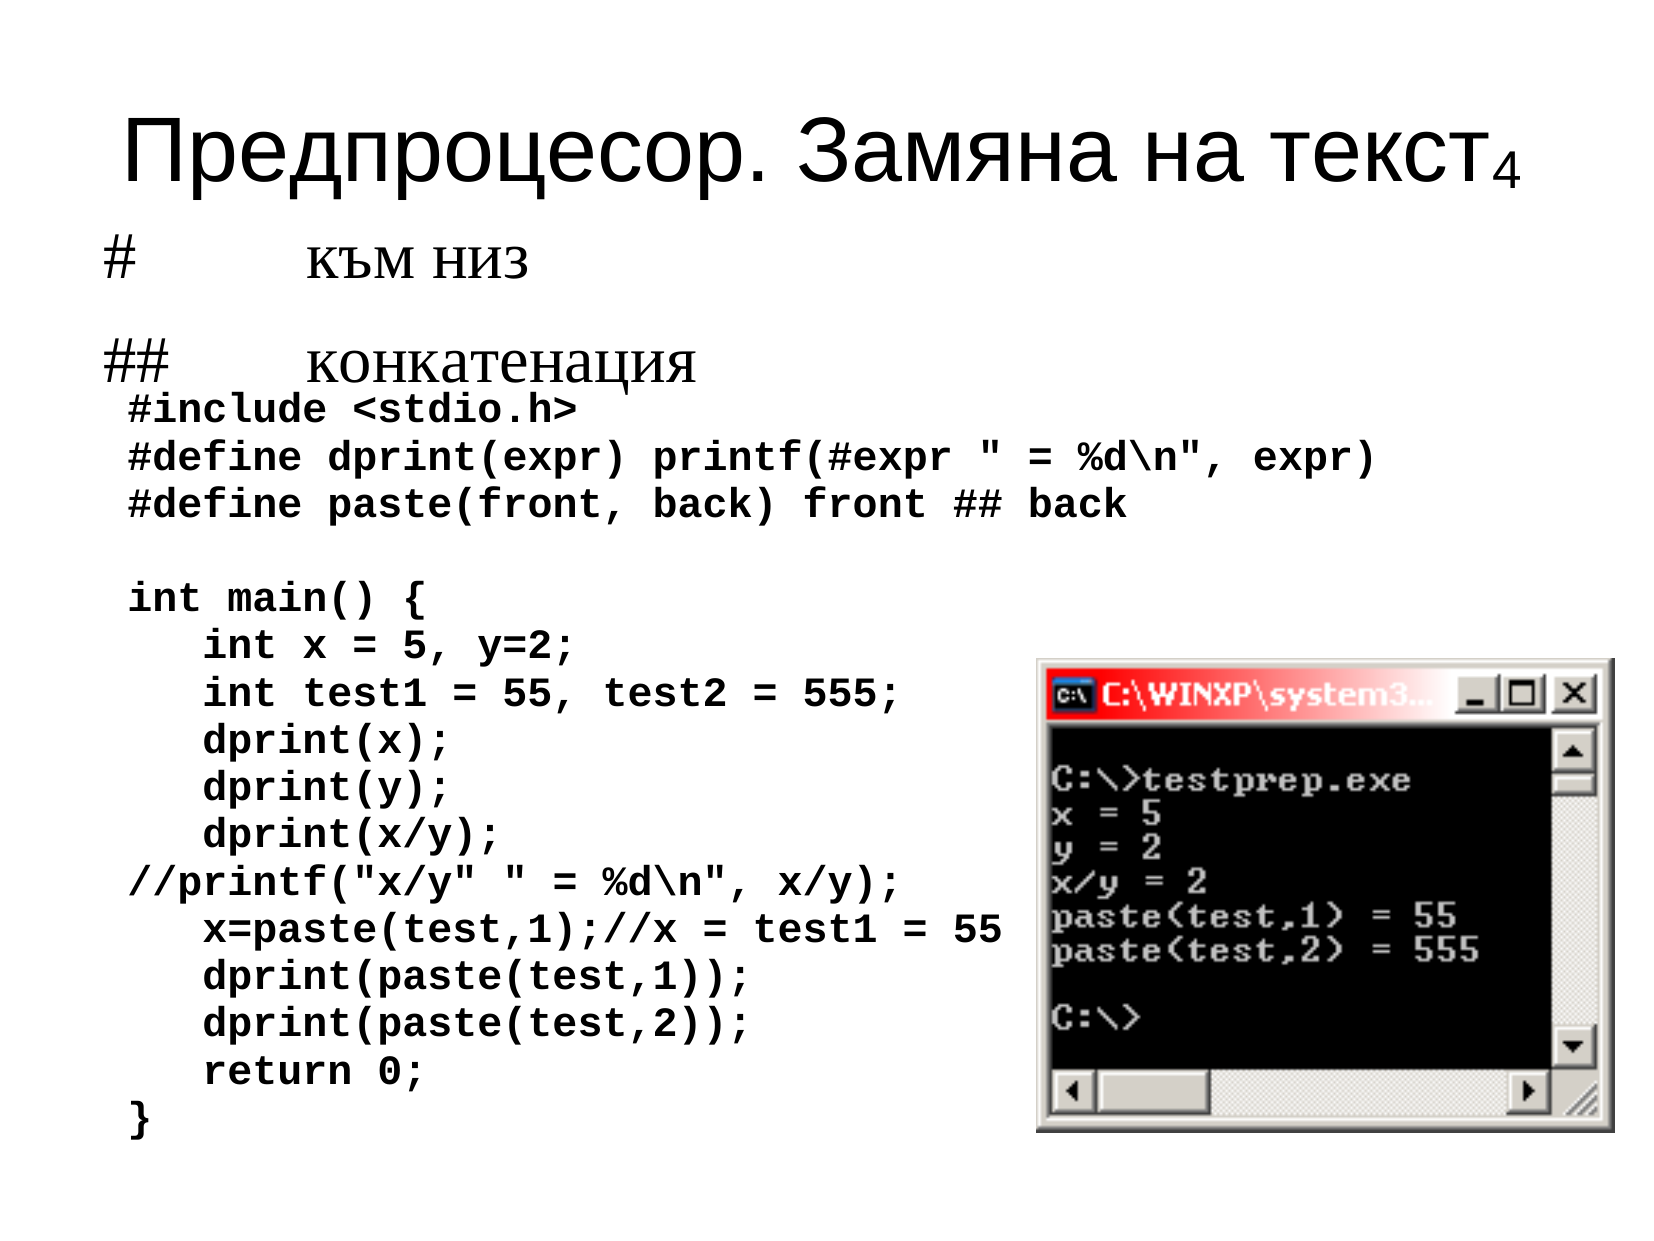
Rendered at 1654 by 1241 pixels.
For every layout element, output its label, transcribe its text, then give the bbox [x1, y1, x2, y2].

text_box #include <stdio.h> #define dprint(expr) printf(#expr " = %d\n", expr) #define paste(front, back) front ## back int main() { int x = 5, y=2; int test1 = 55, test2 = 555; dprint(x); dprint(y); dprint(x/y); //printf("x/y" " = %d\n", x/y); x=paste(test,1);//x = test1 = 55 dprint(paste(test,1)); dprint(paste(test,2)); return 0; } [112, 380, 1654, 1208]
title Предпроцесор. Замяна на текст4 [109, 46, 1534, 219]
picture [1036, 658, 1615, 1133]
list # към низ ## конкатенация [85, 219, 1654, 1076]
